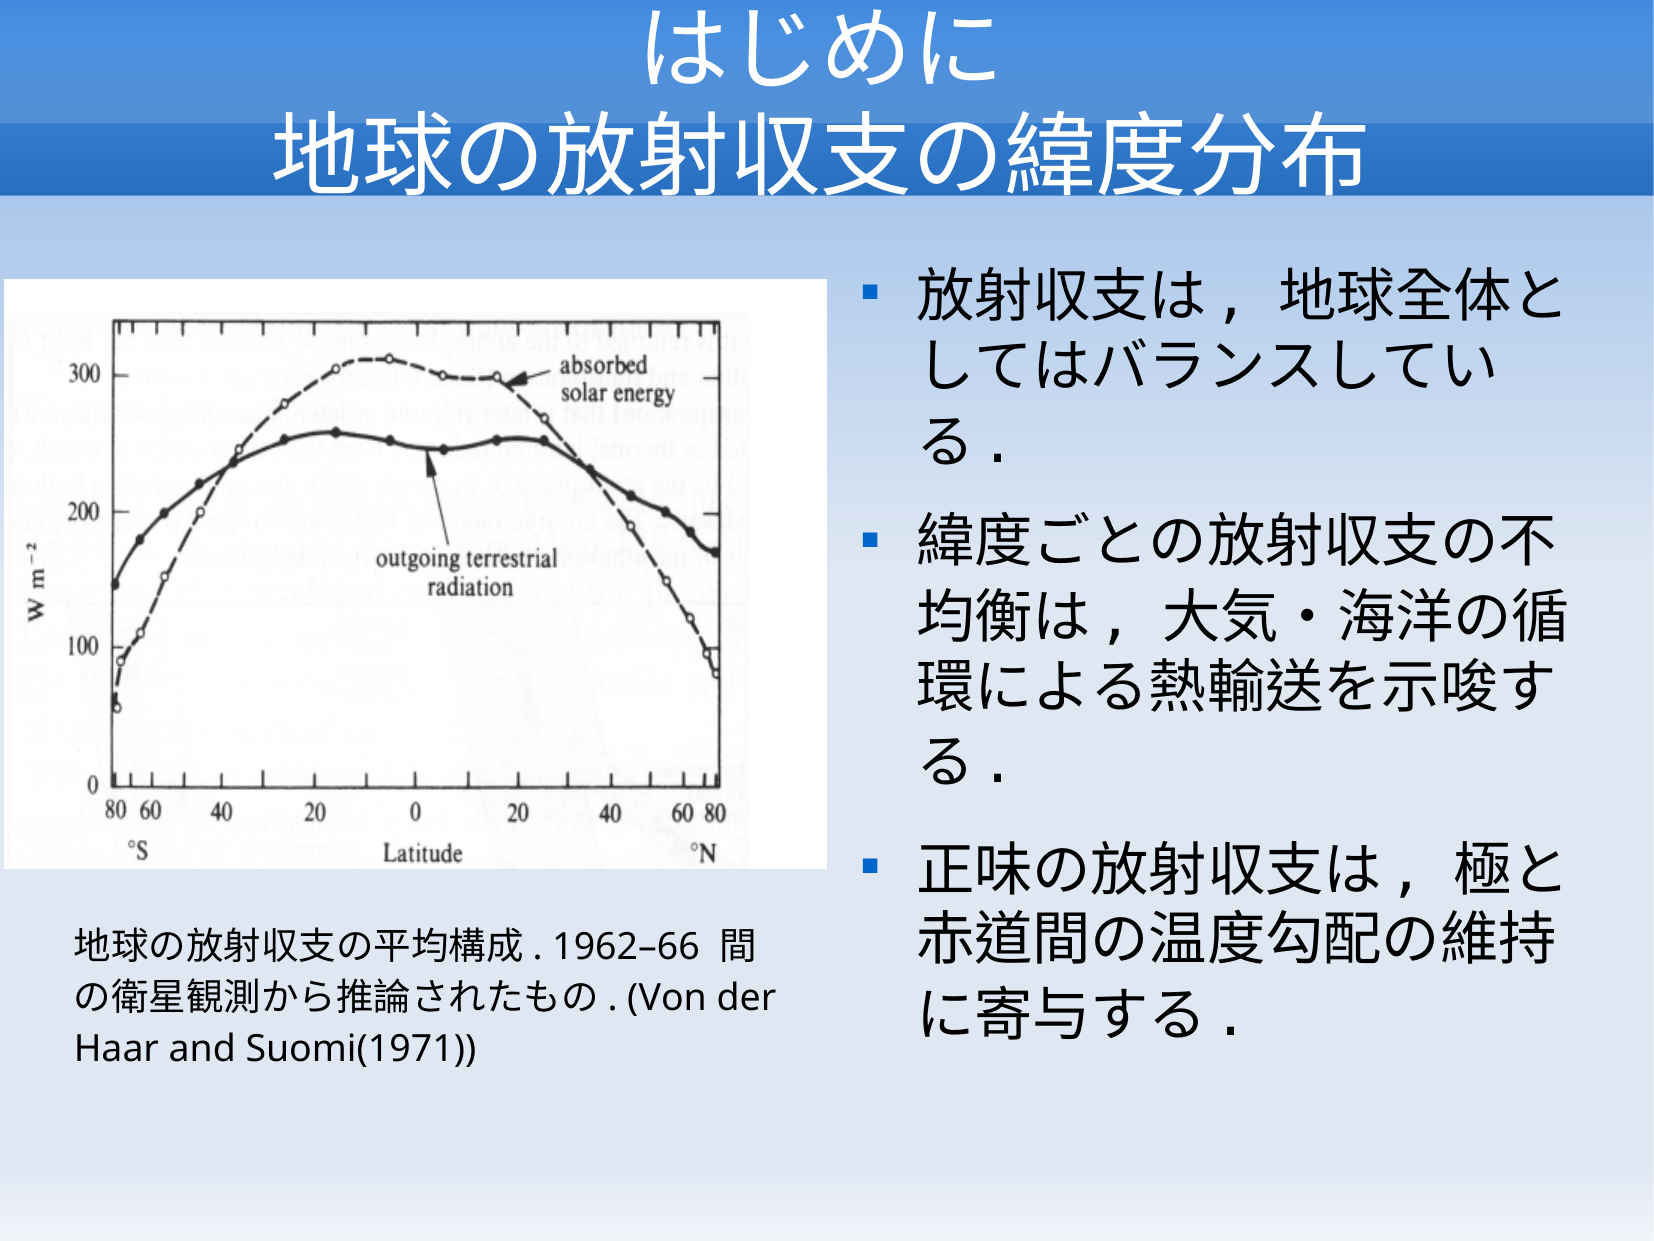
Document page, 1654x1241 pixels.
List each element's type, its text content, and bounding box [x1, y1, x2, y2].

list 放射収支は, 地球全体としてはバランスしている. 緯度ごとの放射収支の不均衡は, 大気・海洋の循環による熱輸送を示唆する. 正味の放射収支は, 極と赤道間の温度勾配の維持に寄与する. [845, 254, 1572, 1077]
picture [0, 0, 1654, 1241]
text_box 地球の放射収支の平均構成. 1962–66 間の衛星観測から推論されたもの. (Von der Haar and Suomi(1971)) [59, 912, 798, 1063]
title はじめに 地球の放射収支の緯度分布 [76, 0, 1565, 211]
